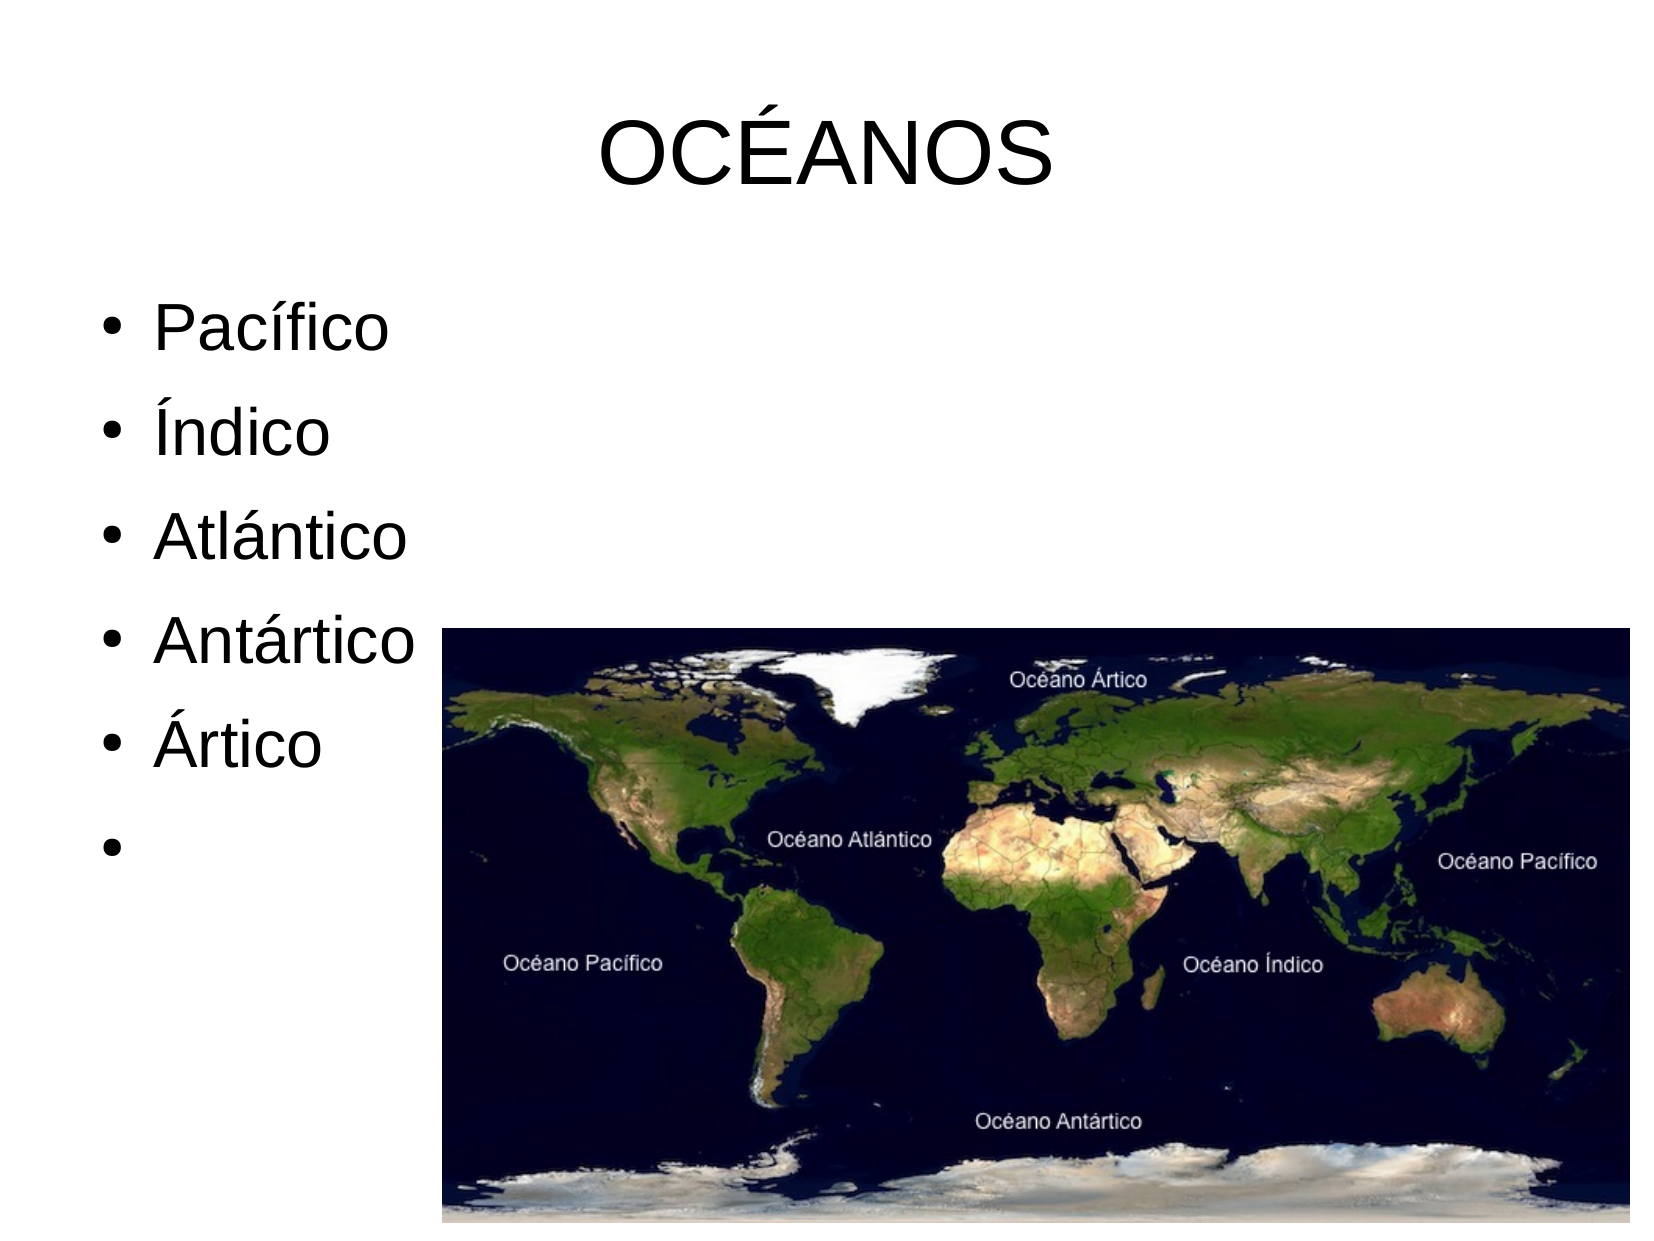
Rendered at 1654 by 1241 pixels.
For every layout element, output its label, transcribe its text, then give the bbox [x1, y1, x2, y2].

list Pacífico Índico Atlántico Antártico Ártico [82, 290, 1571, 1010]
title OCÉANOS [82, 49, 1571, 257]
picture [442, 628, 1630, 1223]
